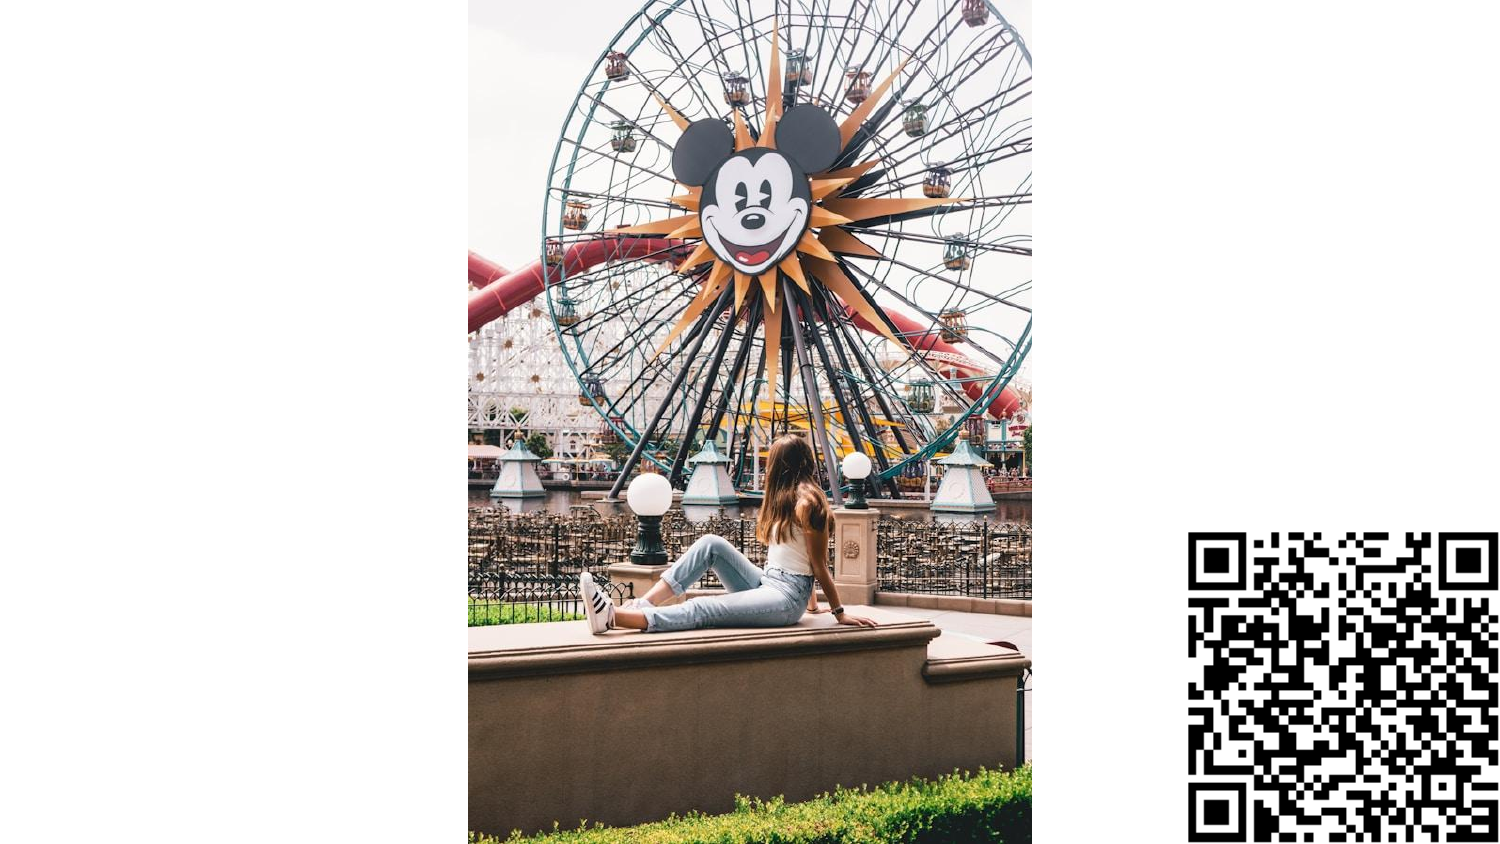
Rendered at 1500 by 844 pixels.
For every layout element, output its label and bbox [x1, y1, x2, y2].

picture [1187, 531, 1500, 844]
picture [468, 0, 1032, 844]
